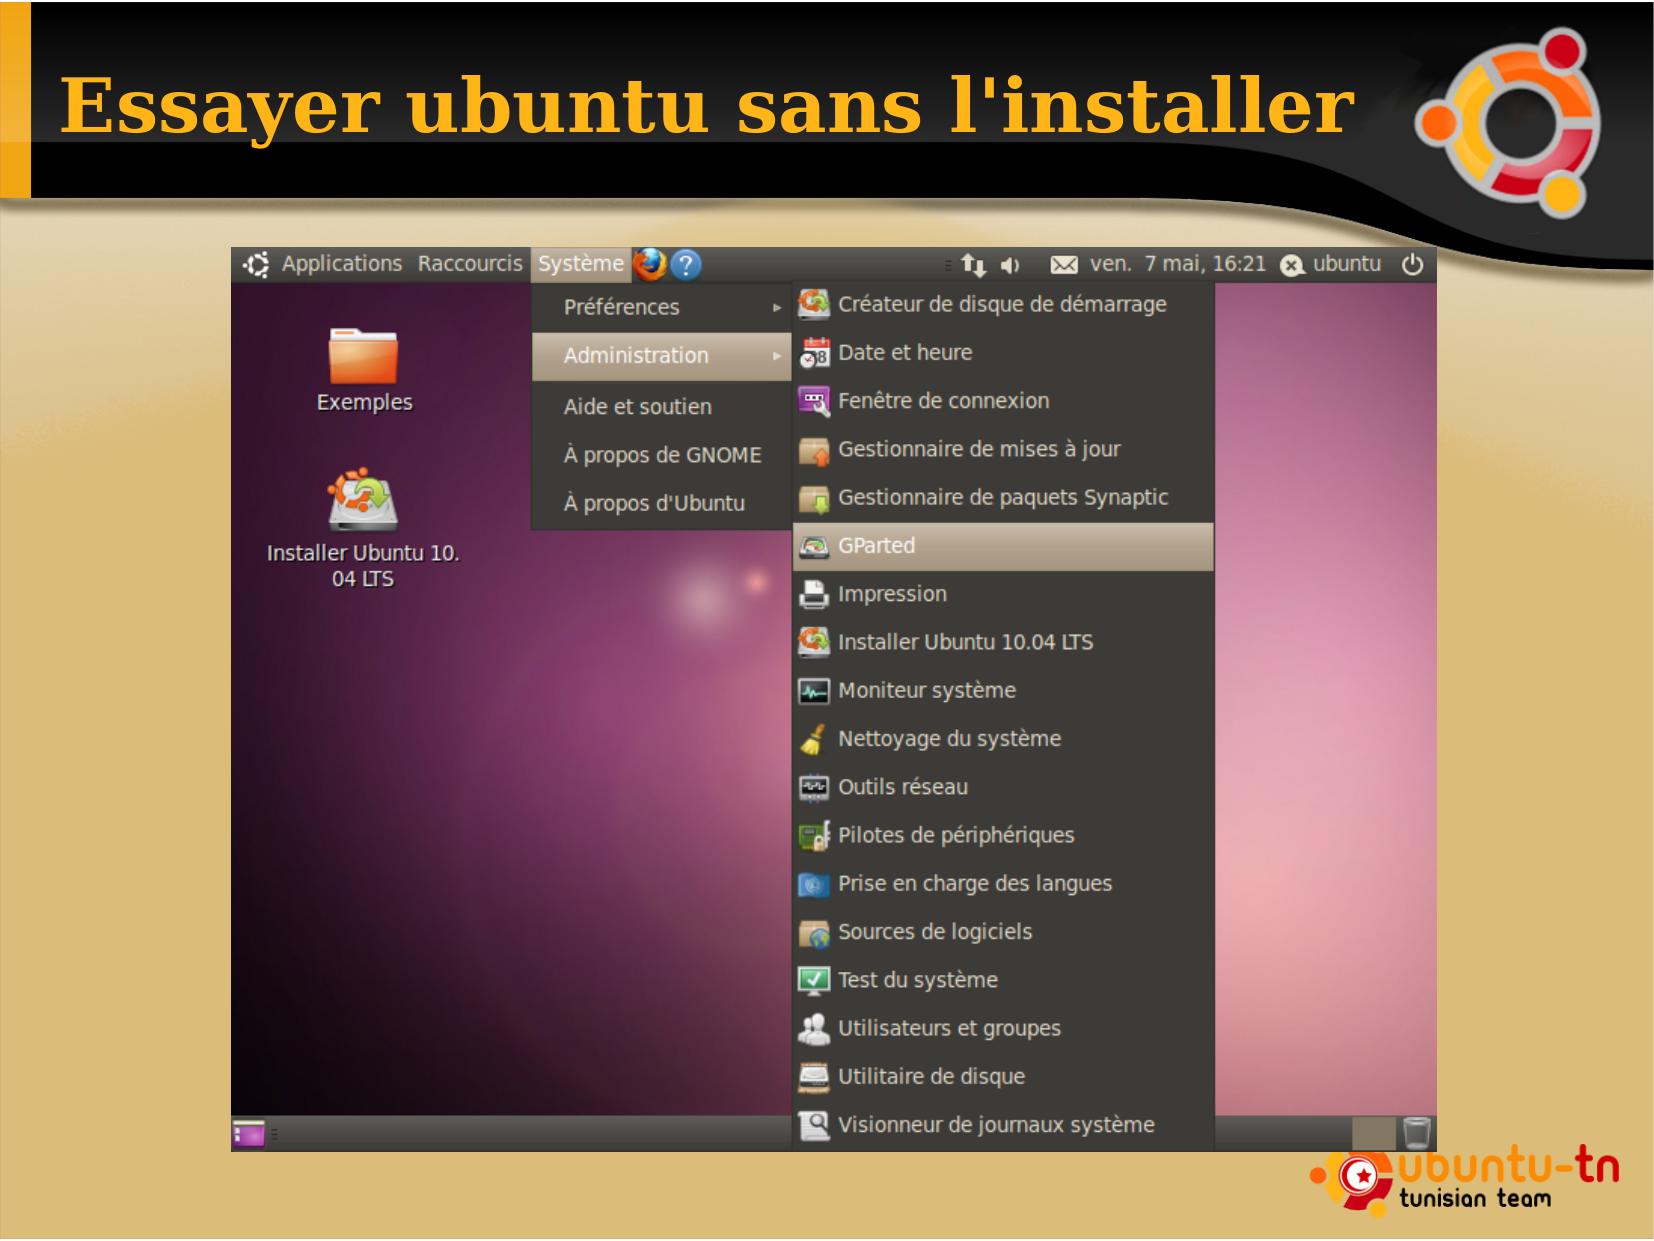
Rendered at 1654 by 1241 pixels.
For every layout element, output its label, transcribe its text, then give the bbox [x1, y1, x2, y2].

title Essayer ubuntu sans l'installer [59, 9, 1447, 202]
picture [0, 0, 1654, 1241]
